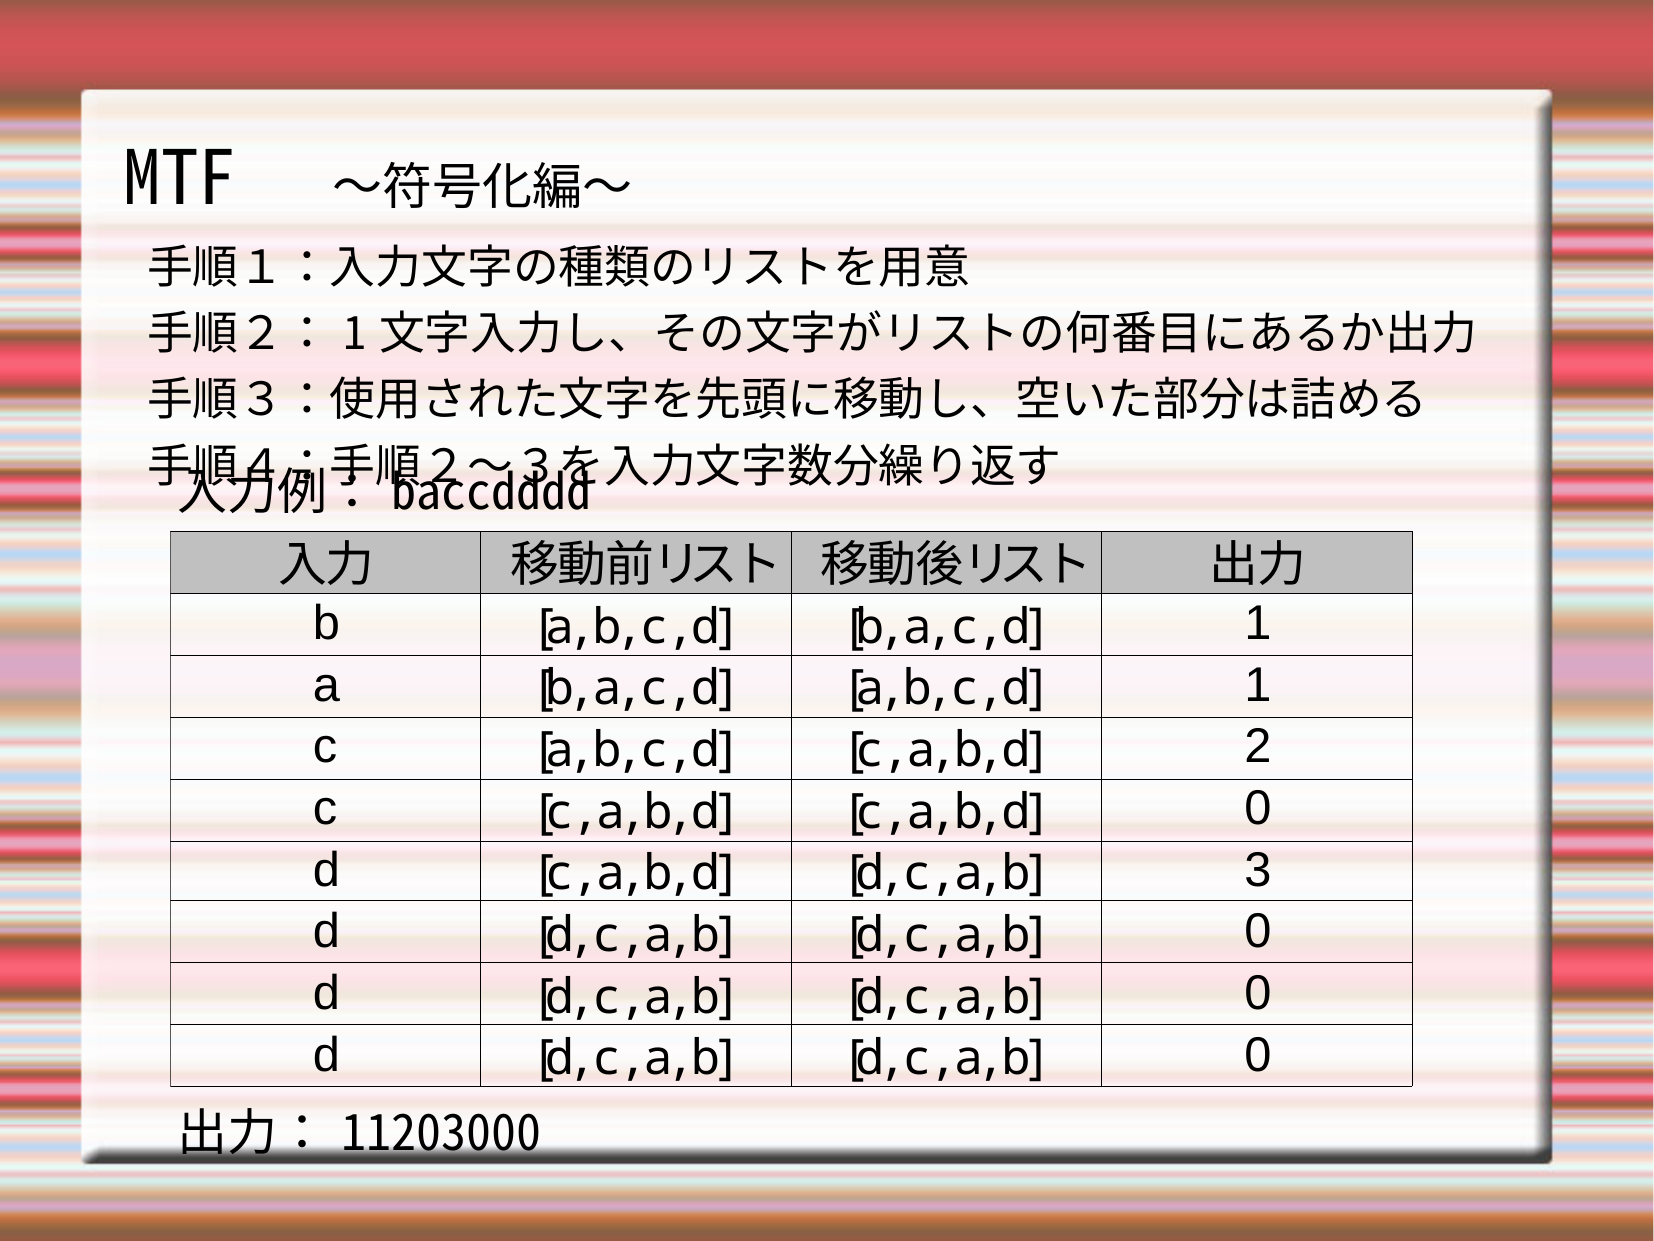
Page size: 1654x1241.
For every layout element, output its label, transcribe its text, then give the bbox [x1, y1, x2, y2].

chart [170, 531, 1418, 1093]
picture [0, 0, 1654, 1241]
text_box 出力：11203000 [177, 1092, 538, 1143]
text_box 入力例：baccdddd [177, 451, 588, 502]
text_box 手順１：入力文字の種類のリストを用意 手順２：1文字入力し、その文字がリストの何番目にあるか出力 手順３：使用された文字を先頭に移動し、空いた部分は詰める 手順４：手順２～３を入力文字数分繰り返す [146, 230, 1654, 414]
text_box MTF ～符号化編～ [123, 118, 627, 194]
